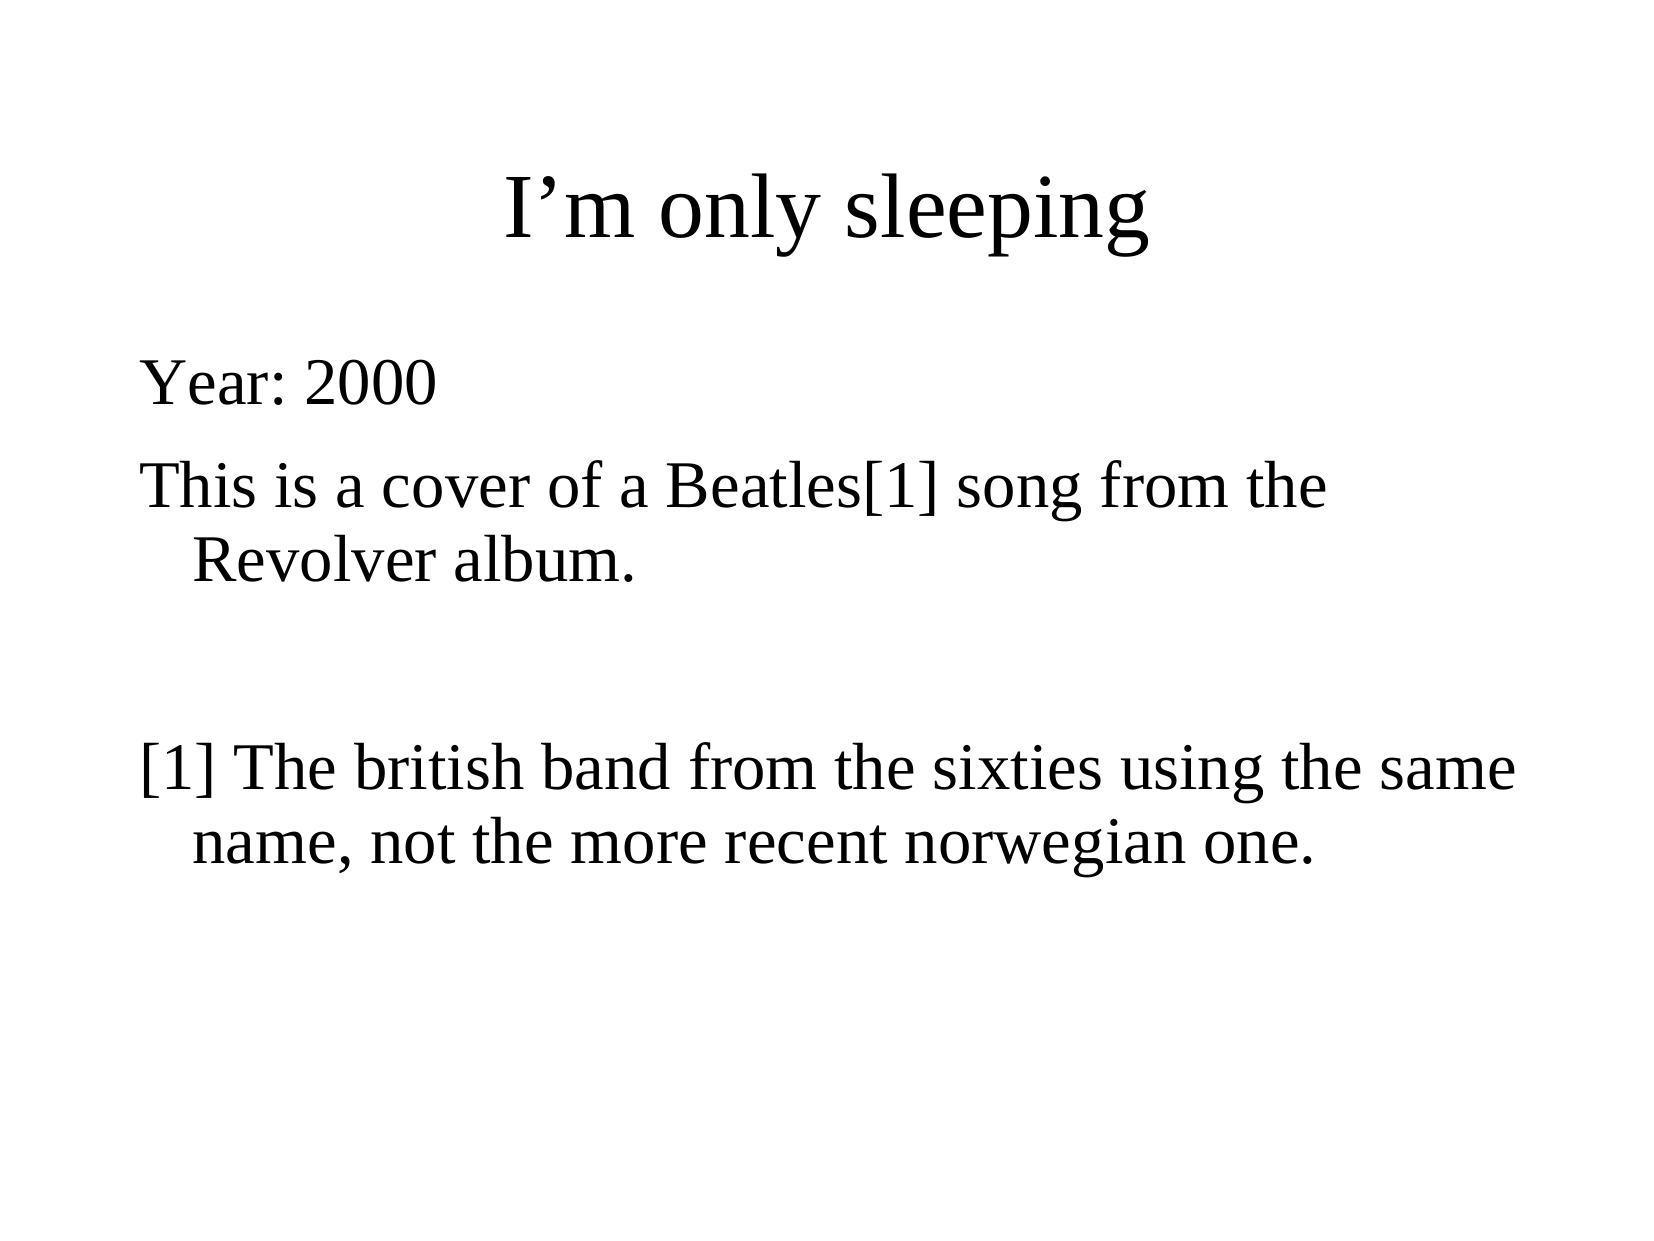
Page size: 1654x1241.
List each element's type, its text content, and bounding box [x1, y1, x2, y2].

list Year: 2000 This is a cover of a Beatles[1] song from the Revolver album. [1] The british band from the sixties using the same name, not the more recent norwegian one. [121, 344, 1534, 1127]
title I’m only sleeping [121, 102, 1534, 311]
